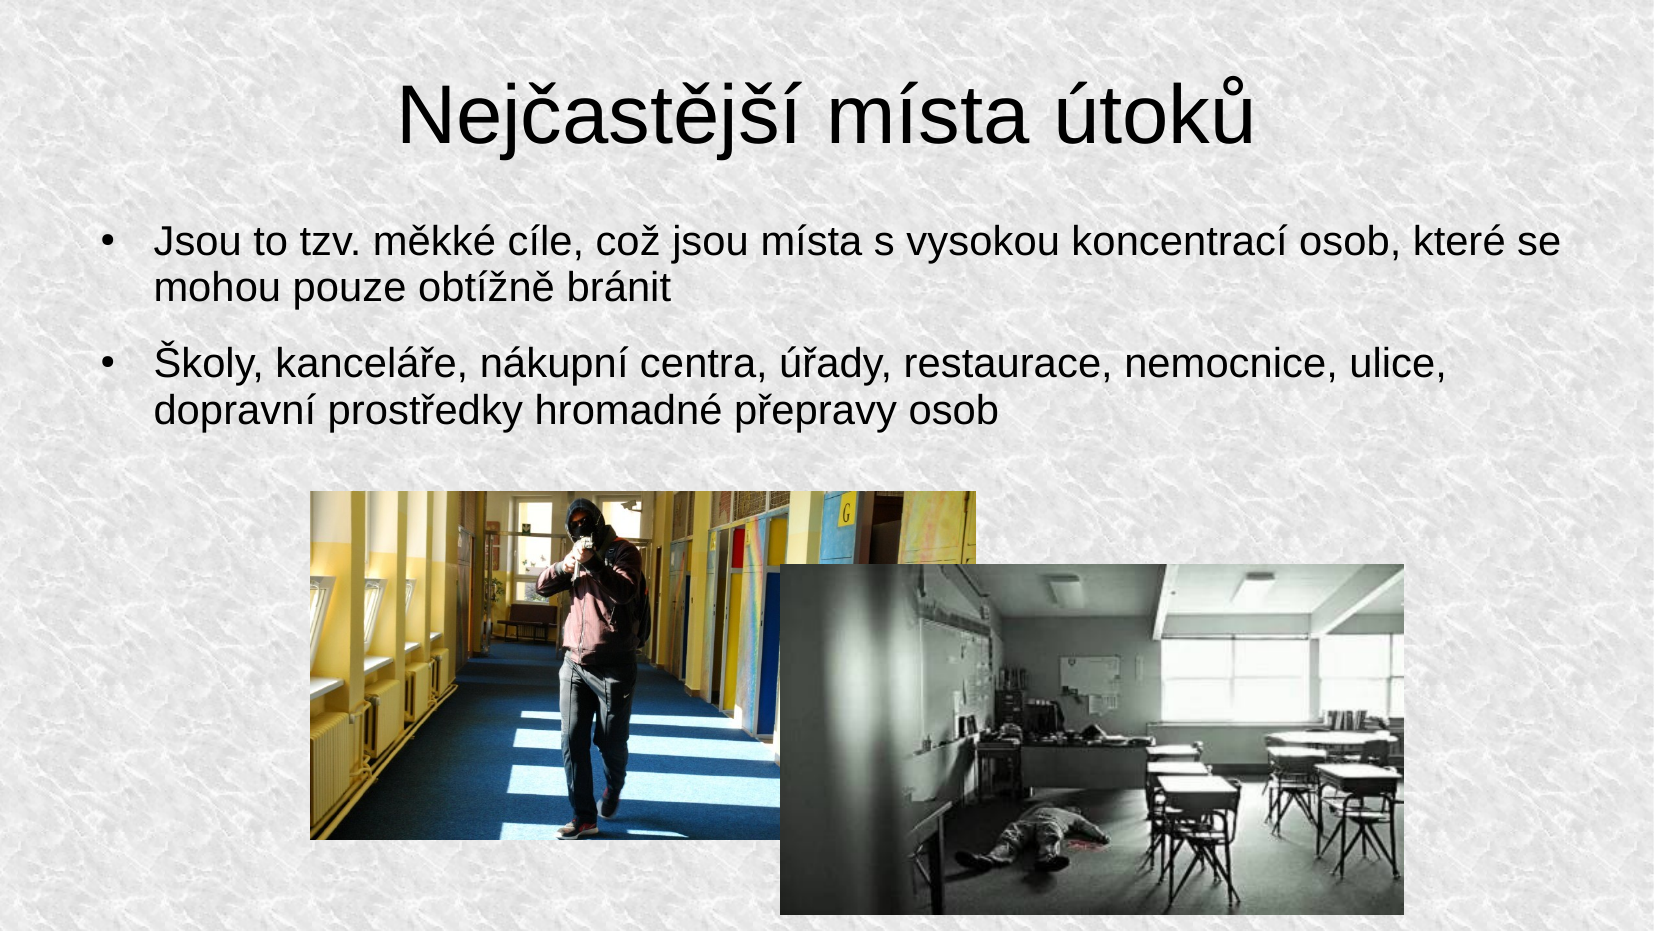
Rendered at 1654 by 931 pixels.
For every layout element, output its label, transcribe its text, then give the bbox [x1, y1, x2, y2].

list Jsou to tzv. měkké cíle, což jsou místa s vysokou koncentrací osob, které se mohou pouze obtížně bránit Školy, kanceláře, nákupní centra, úřady, restaurace, nemocnice, ulice, dopravní prostředky hromadné přepravy osob [82, 217, 1571, 758]
title Nejčastější místa útoků [82, 37, 1571, 193]
picture [0, 0, 1654, 931]
